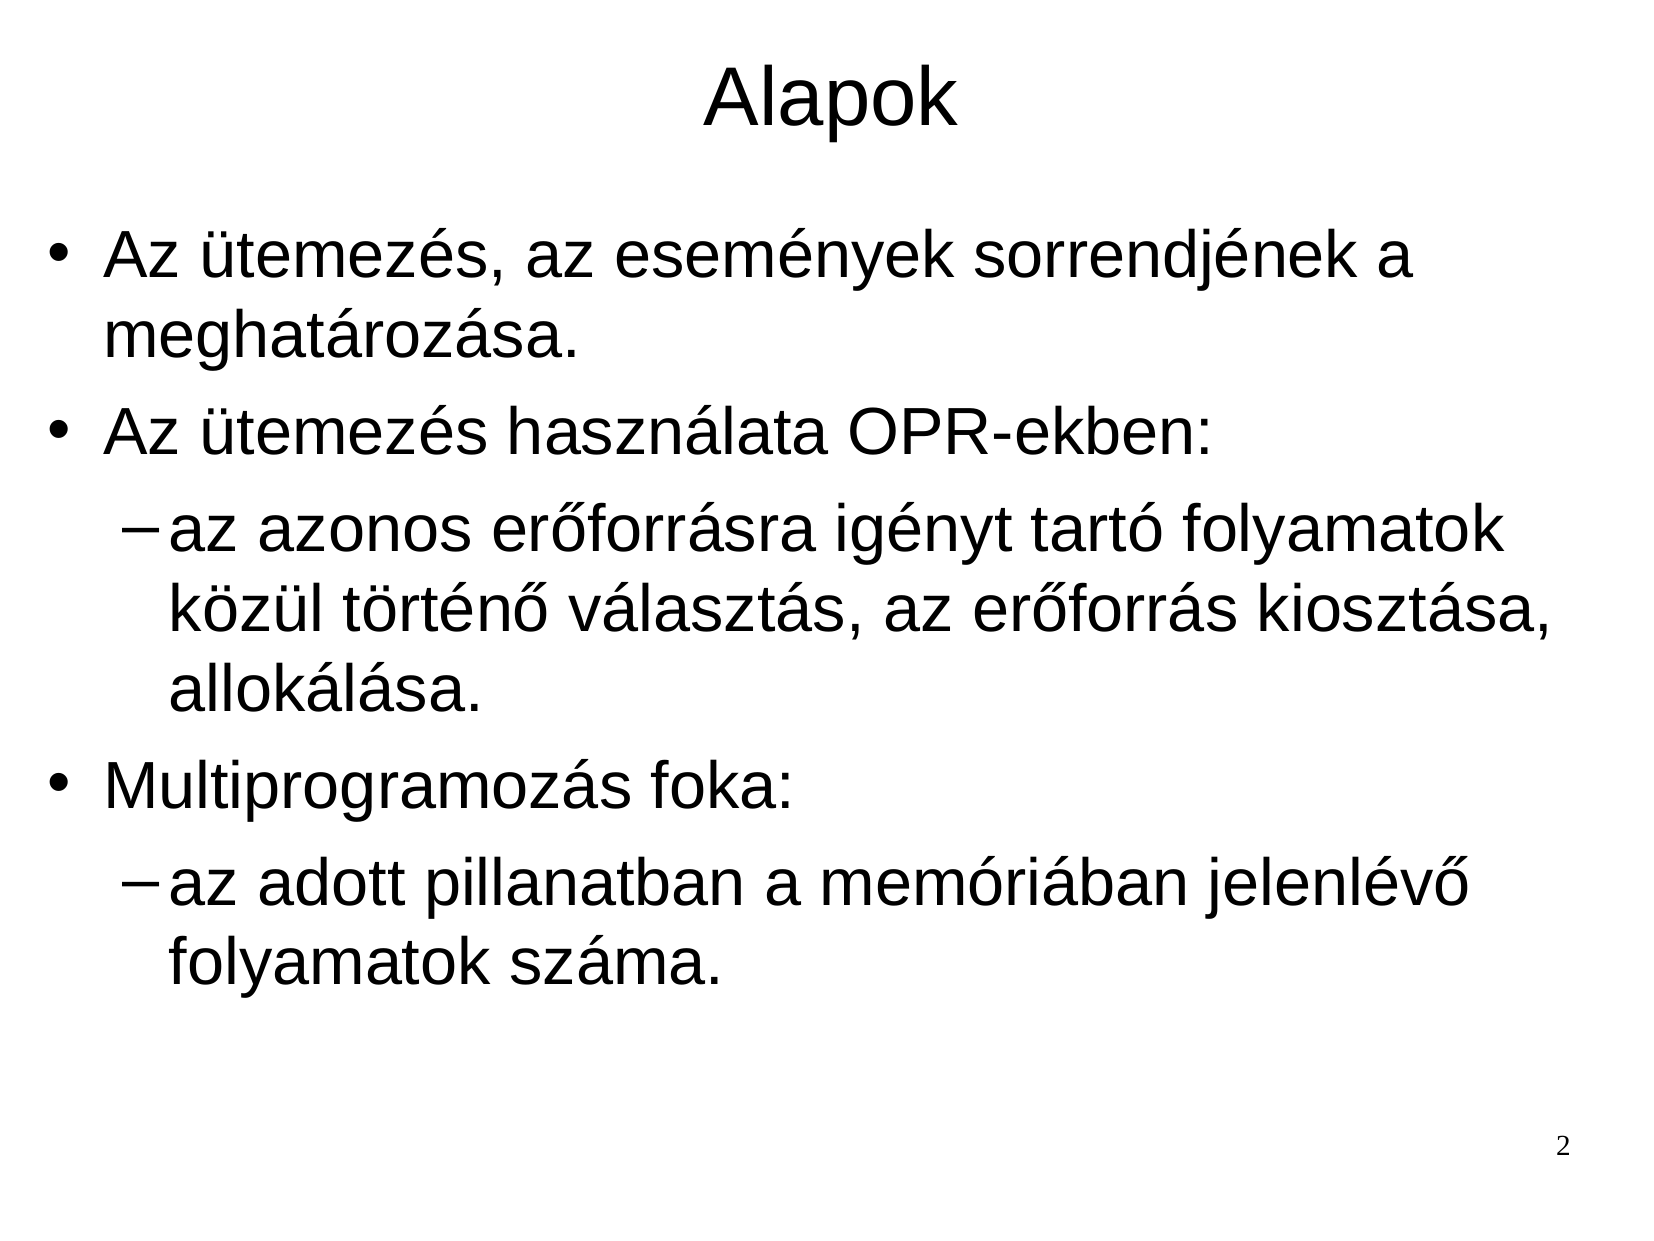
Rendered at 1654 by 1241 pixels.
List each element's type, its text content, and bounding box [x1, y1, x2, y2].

list Az ütemezés, az események sorrendjének a meghatározása. Az ütemezés használata OPR-ekben: az azonos erőforrásra igényt tartó folyamatok közül történő választás, az erőforrás kiosztása, allokálása. Multiprogramozás foka: az adott pillanatban a memóriában jelenlévő folyamatok száma. [32, 203, 1602, 1089]
title Alapok [136, 20, 1491, 165]
